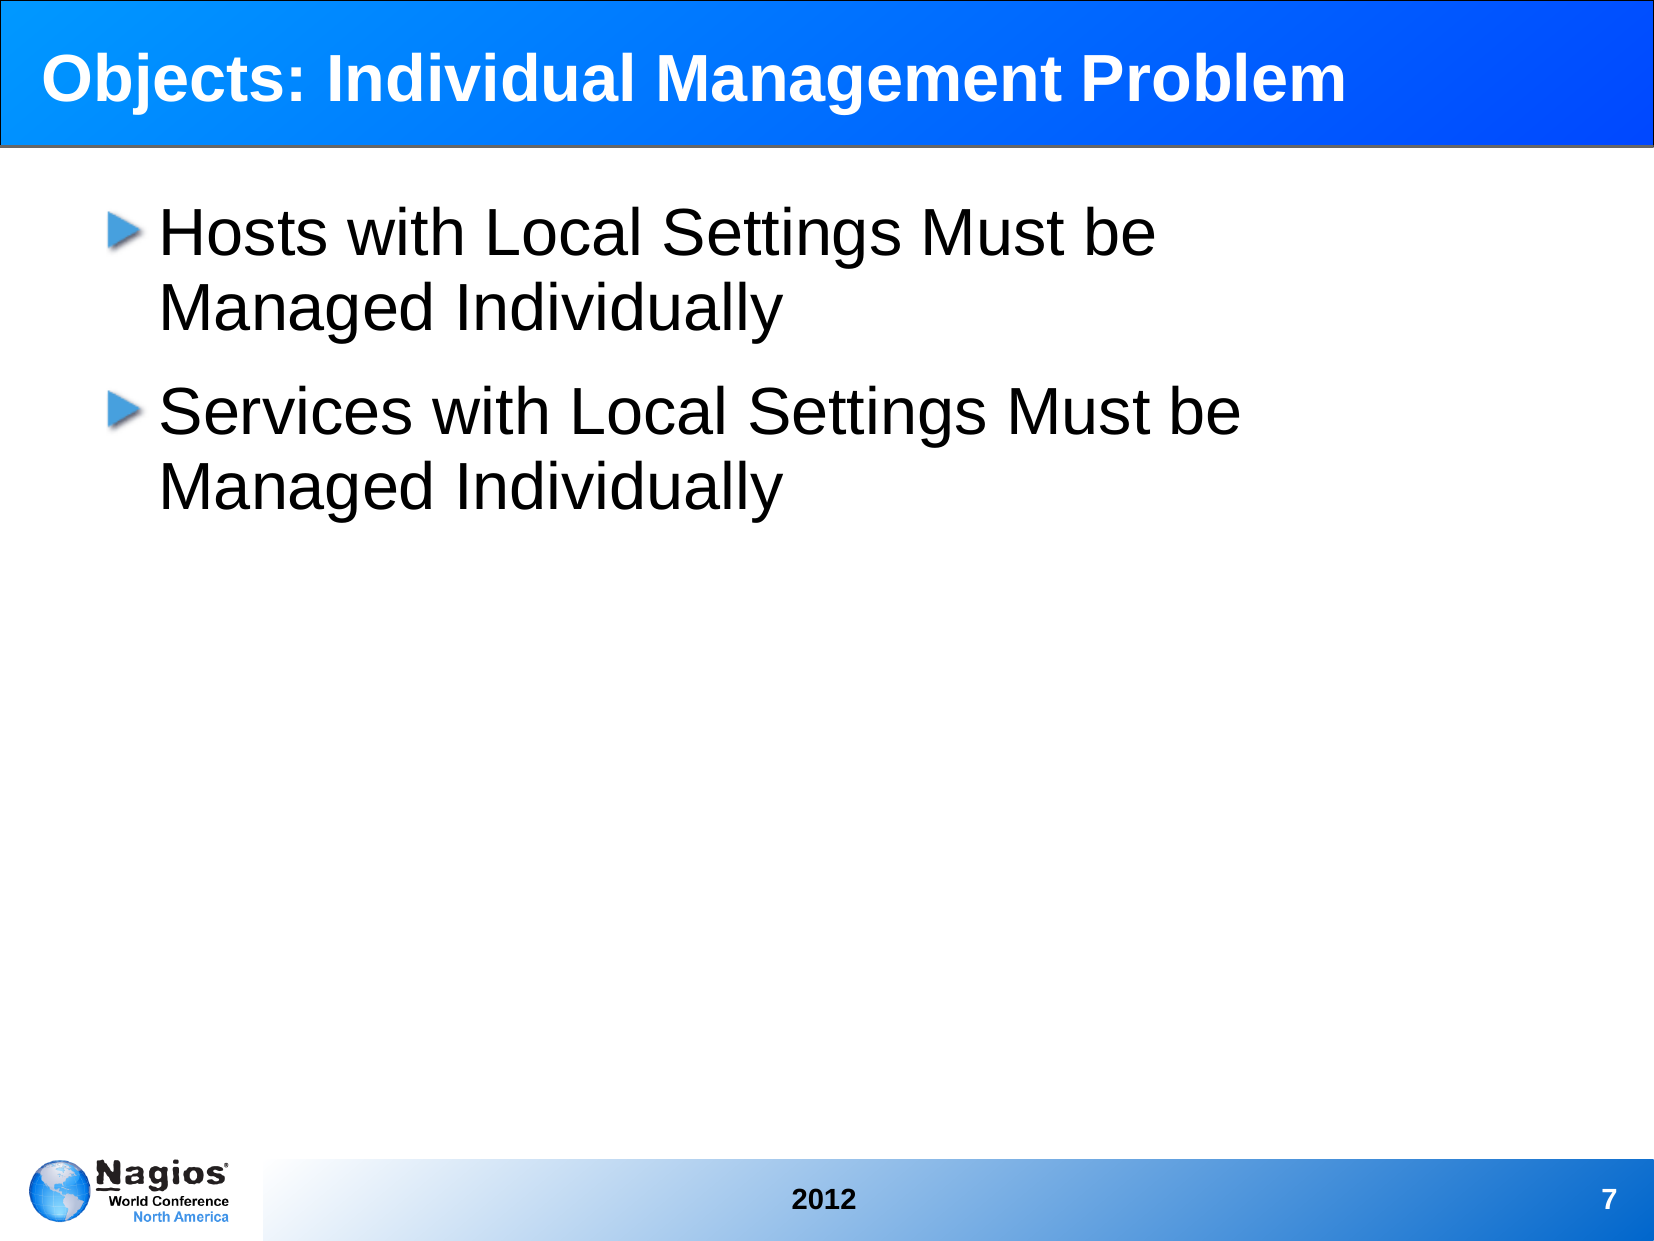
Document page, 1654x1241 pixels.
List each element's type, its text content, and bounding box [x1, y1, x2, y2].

title Objects: Individual Management Problem [41, 29, 1608, 127]
list Hosts with Local Settings Must be Managed Individually Services with Local Settings Must be Managed Individually [87, 194, 1404, 1014]
picture [29, 1159, 229, 1235]
